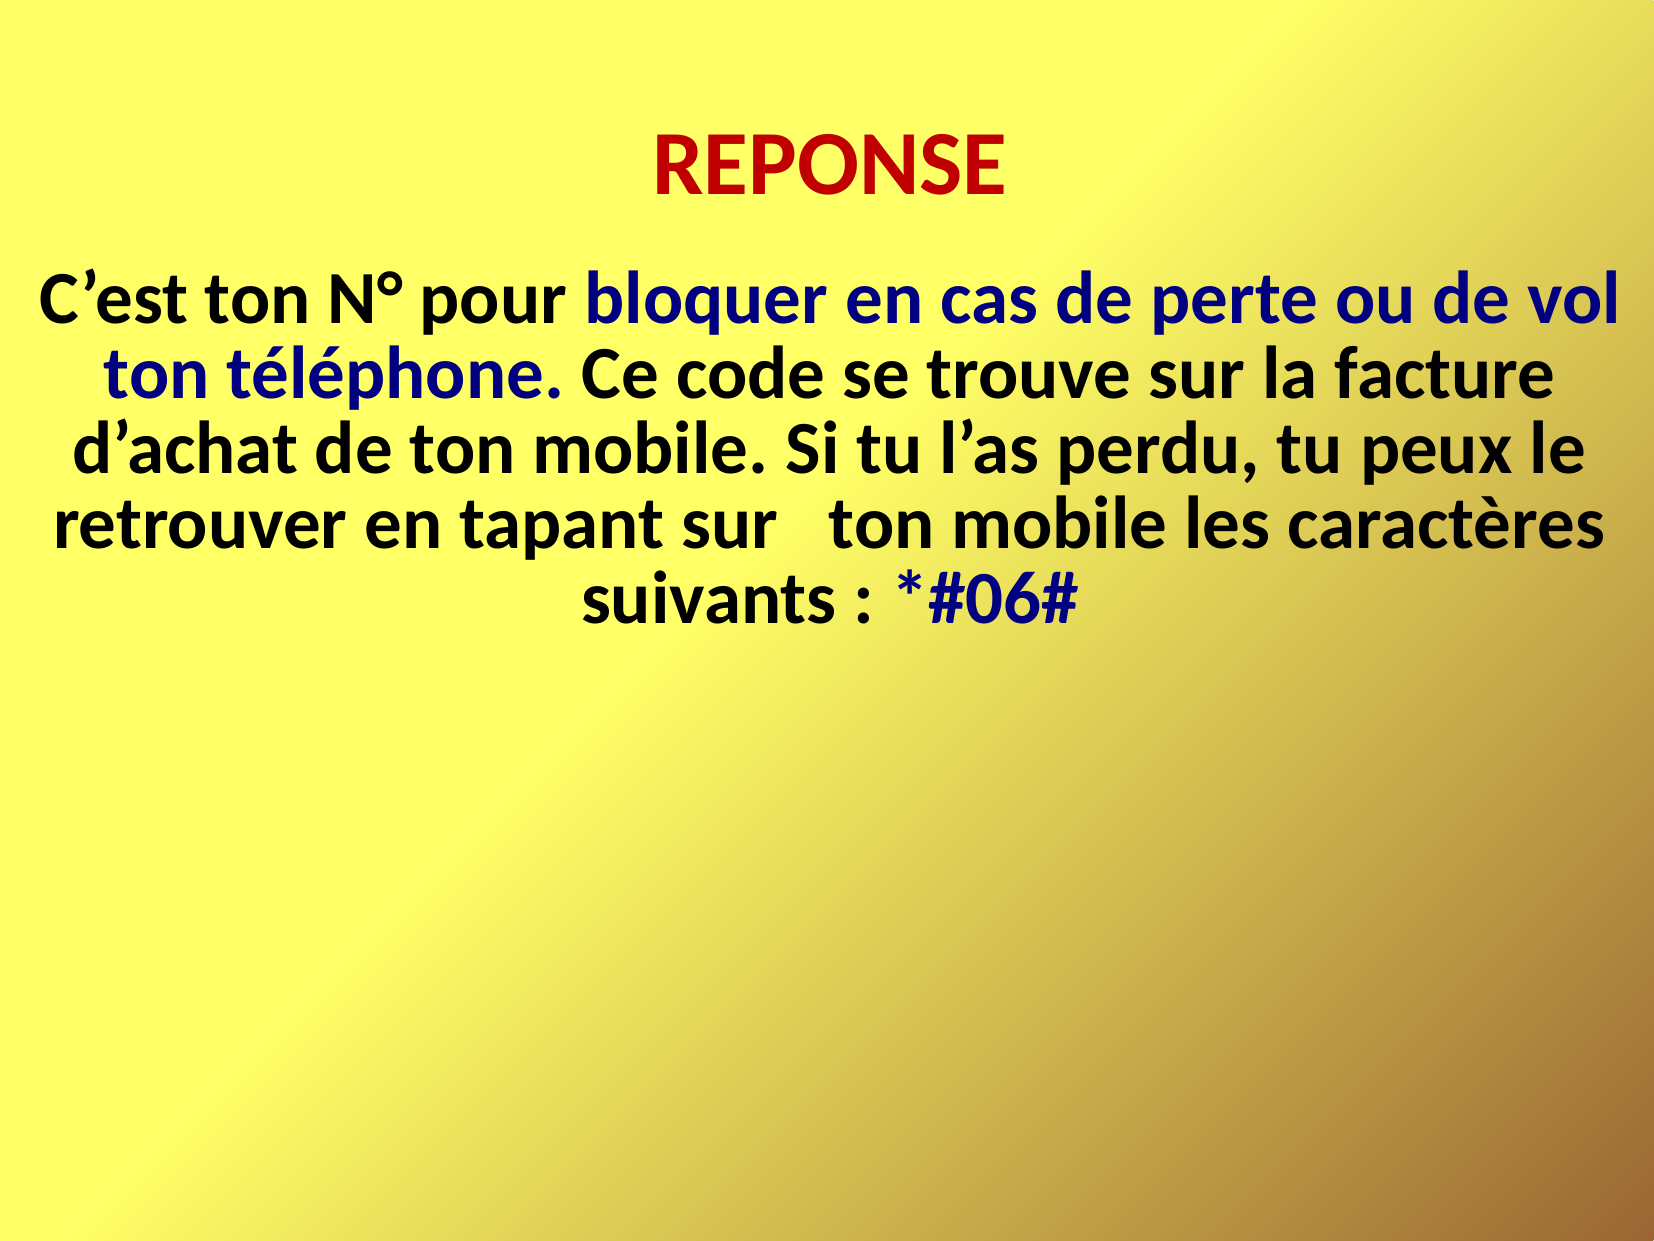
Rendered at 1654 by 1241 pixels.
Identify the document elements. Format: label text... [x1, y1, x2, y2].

text_box REPONSE C’est ton N° pour bloquer en cas de perte ou de vol ton téléphone. Ce code se trouve sur la facture d’achat de ton mobile. Si tu l’as perdu, tu peux le retrouver en tapant sur ton mobile les caractères suivants : *#06# [7, 118, 1653, 765]
